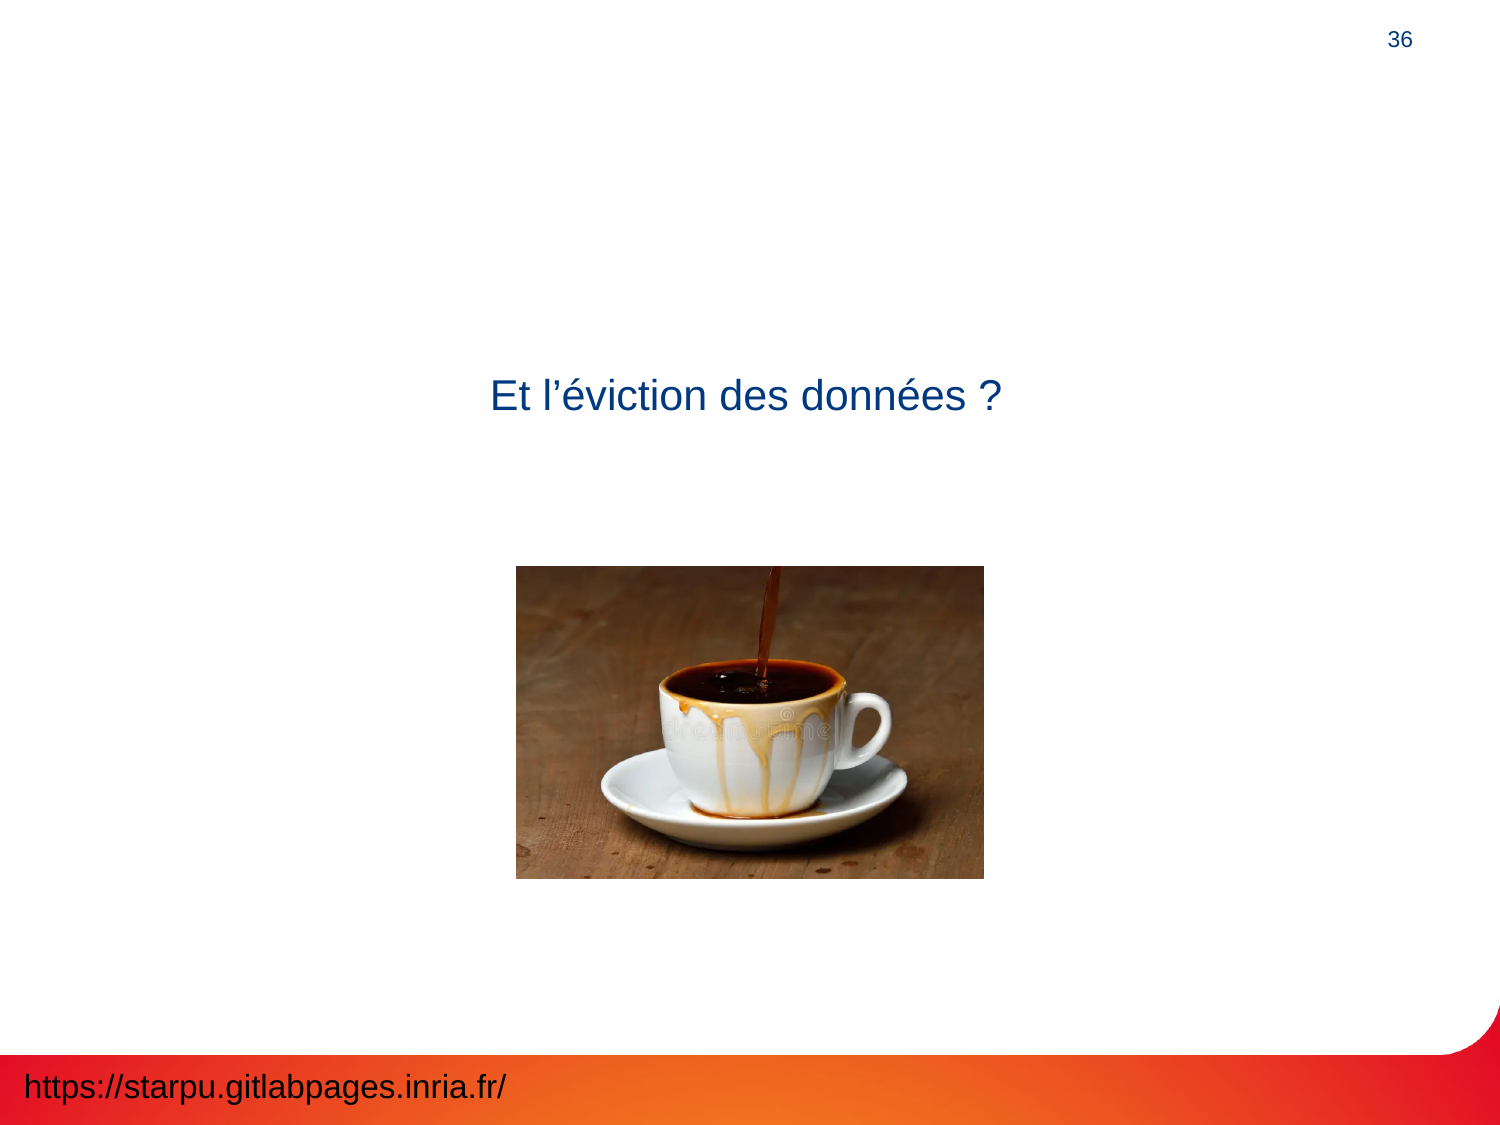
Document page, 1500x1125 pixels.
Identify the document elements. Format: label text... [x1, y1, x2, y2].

picture [516, 566, 984, 879]
picture [0, 947, 1500, 1125]
subtitle Et l’éviction des données ? [65, 5, 1428, 787]
